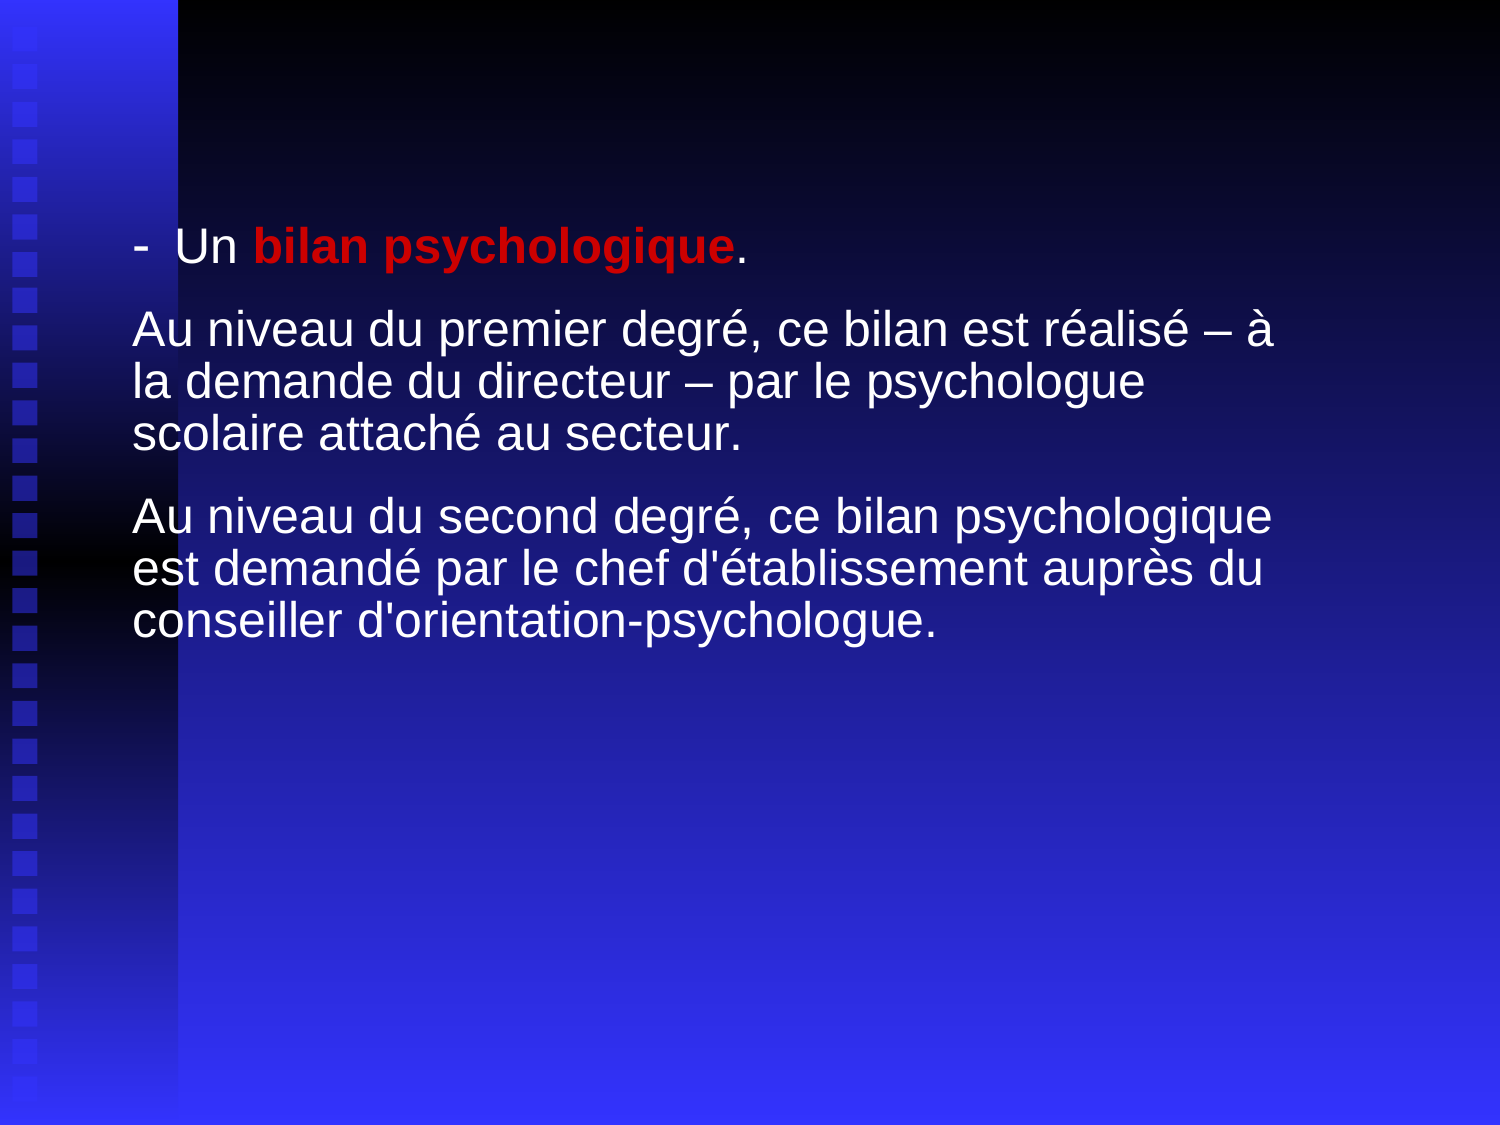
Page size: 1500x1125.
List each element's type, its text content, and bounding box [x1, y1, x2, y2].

text_box Un bilan psychologique. Au niveau du premier degré, ce bilan est réalisé – à la demande du directeur – par le psychologue scolaire attaché au secteur. Au niveau du second degré, ce bilan psychologique est demandé par le chef d'établissement auprès du conseiller d'orientation-psychologue. [118, 209, 1329, 660]
